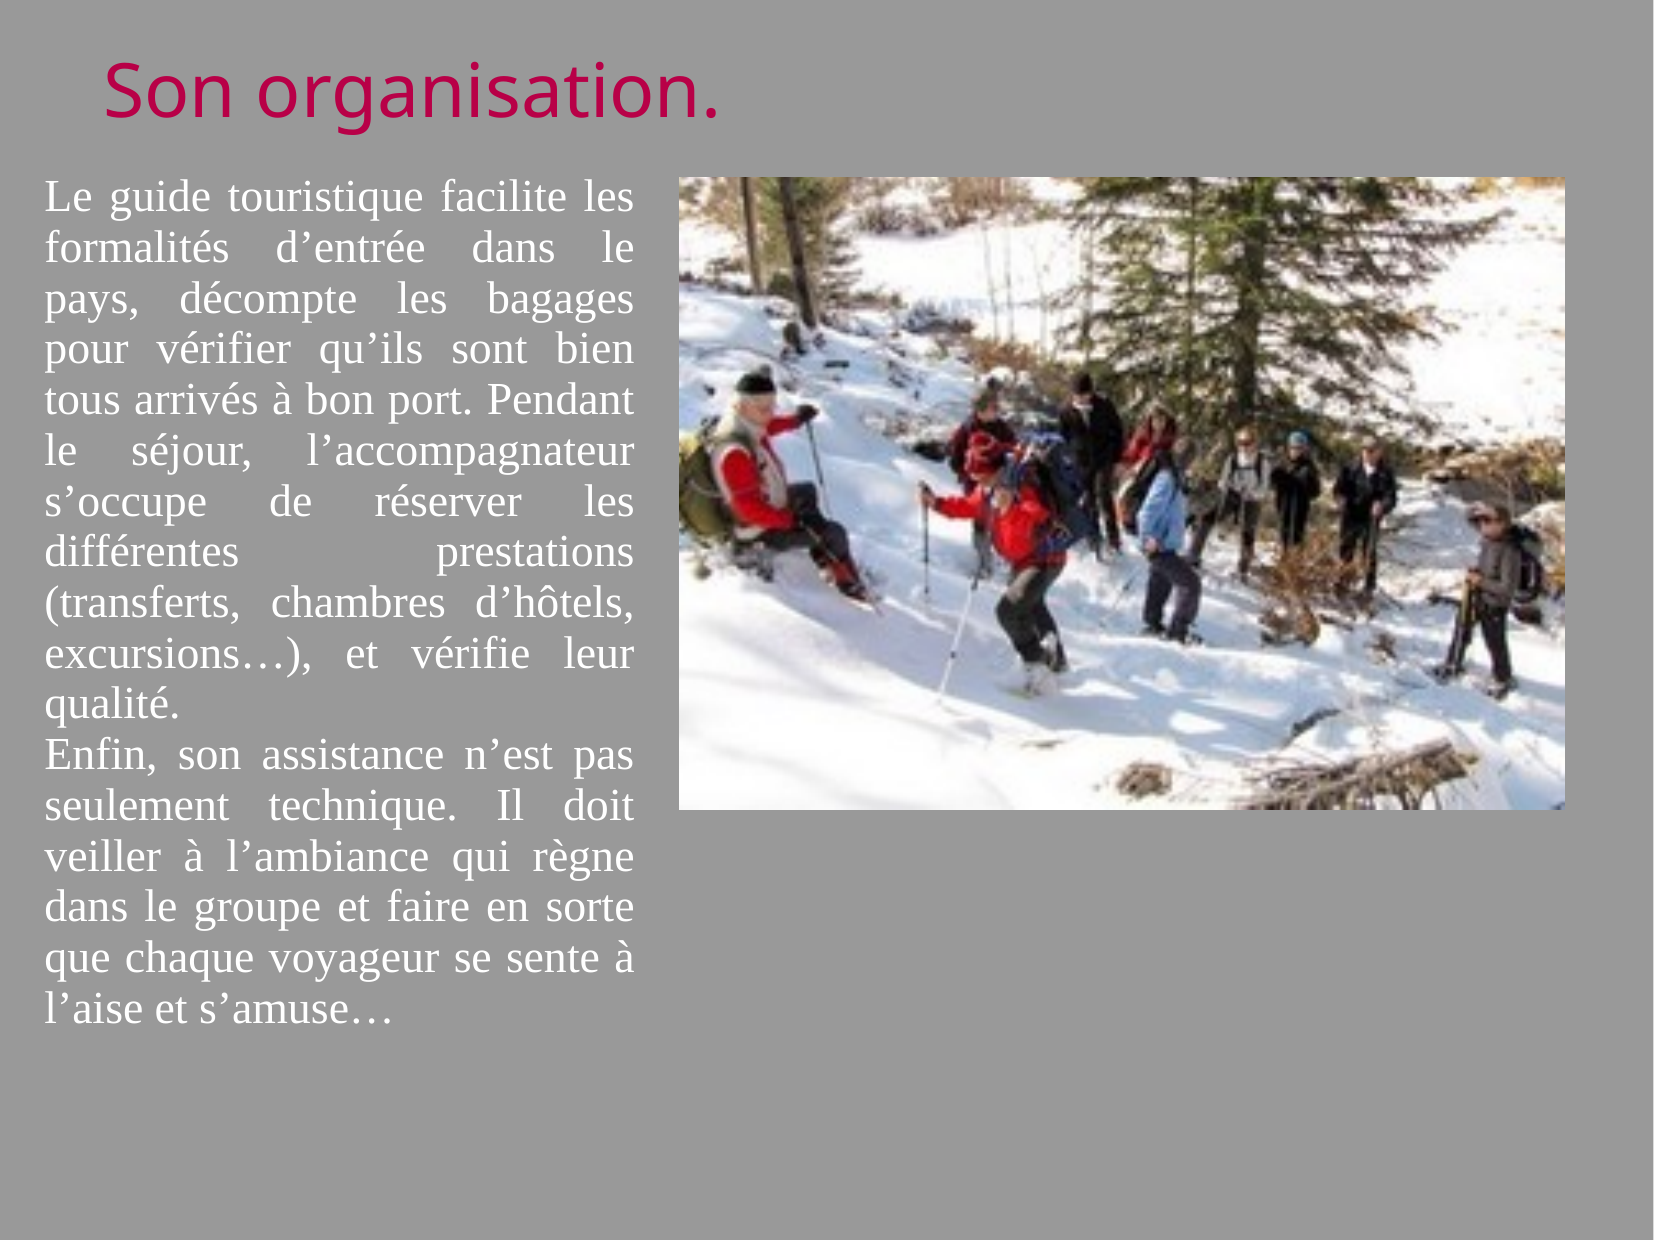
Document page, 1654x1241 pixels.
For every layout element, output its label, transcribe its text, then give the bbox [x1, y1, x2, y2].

text_box Le guide touristique facilite les formalités d’entrée dans le pays, décompte les bagages pour vérifier qu’ils sont bien tous arrivés à bon port. Pendant le séjour, l’accompagnateur s’occupe de réserver les différentes prestations (transferts, chambres d’hôtels, excursions…), et vérifie leur qualité. Enfin, son assistance n’est pas seulement technique. Il doit veiller à l’ambiance qui règne dans le groupe et faire en sorte que chaque voyageur se sente à l’aise et s’amuse… [29, 163, 650, 1046]
picture [679, 177, 1565, 810]
text_box Son organisation. [88, 29, 1506, 127]
